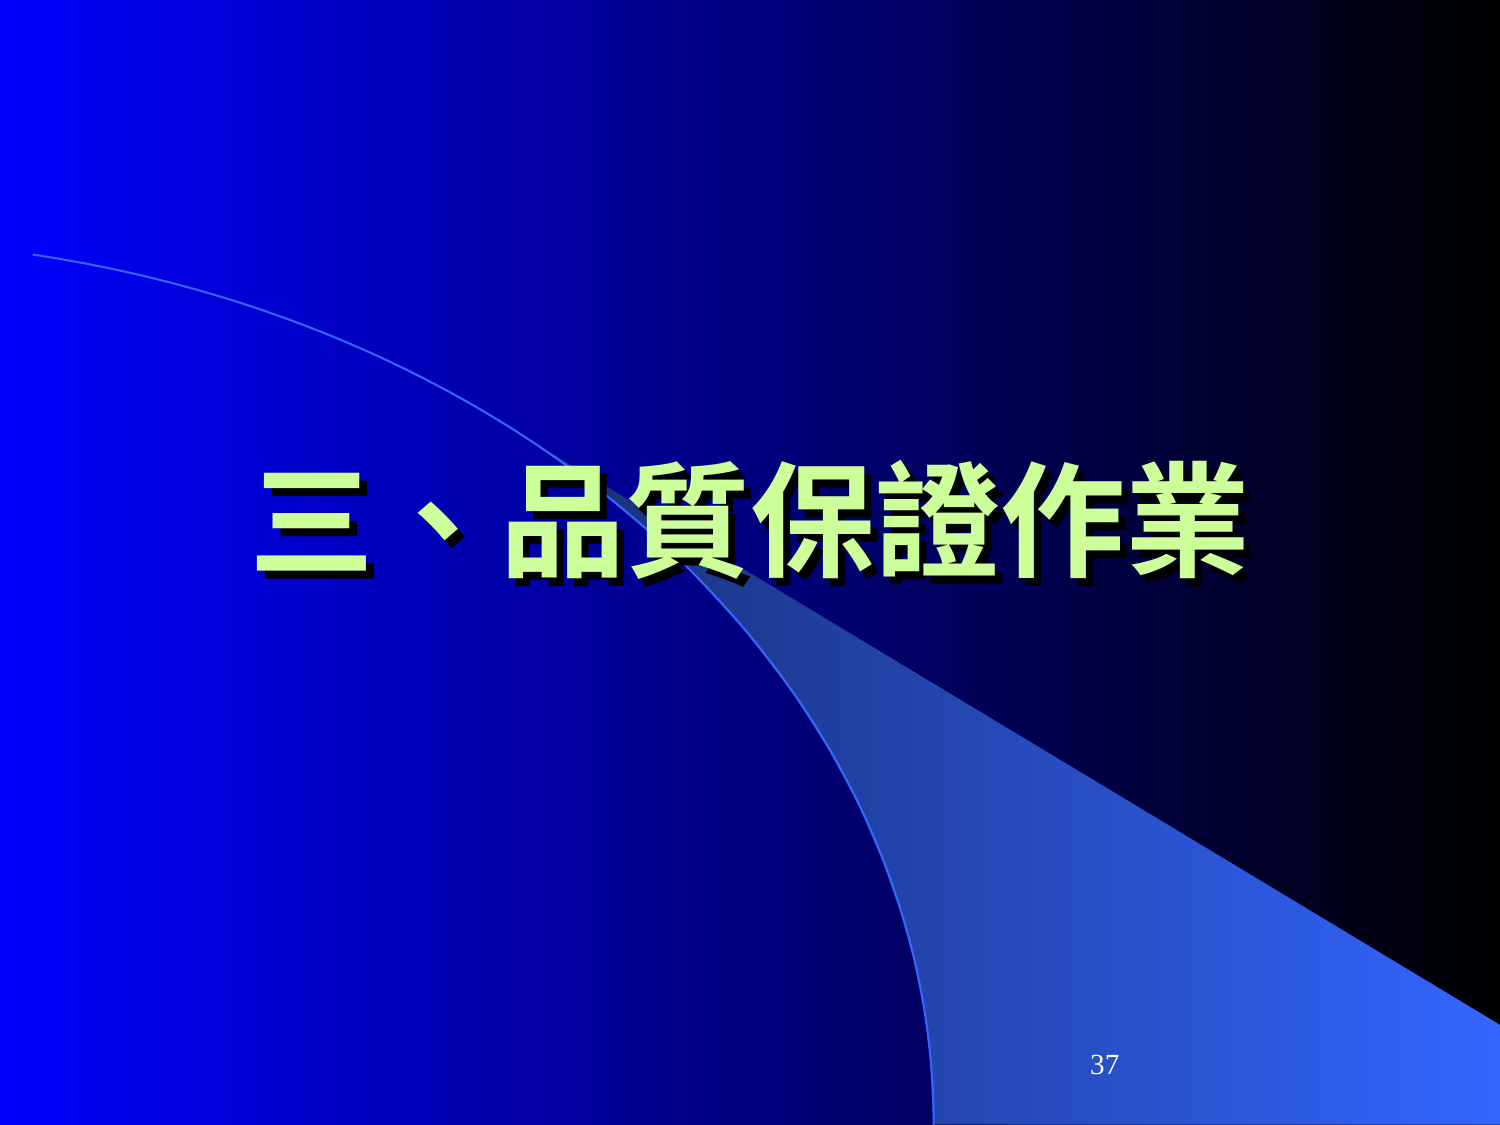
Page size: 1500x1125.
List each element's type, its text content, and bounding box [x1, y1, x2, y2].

text_box [1074, 1025, 1388, 1101]
title 三、品質保證作業 [62, 412, 1438, 601]
